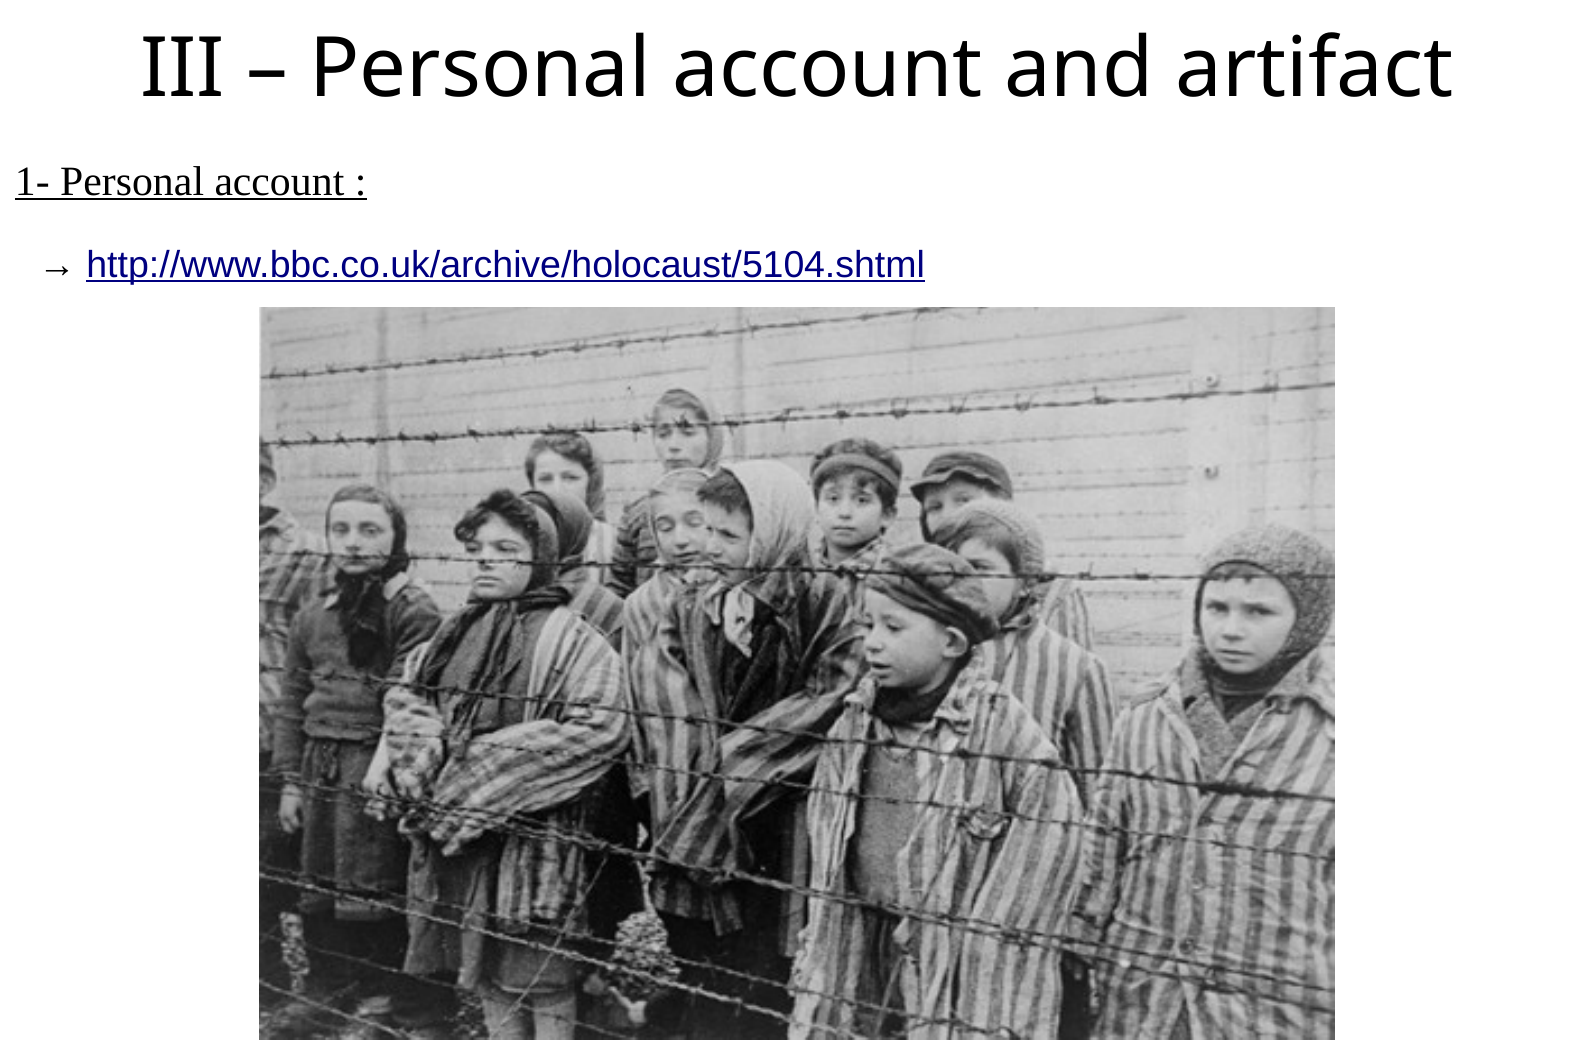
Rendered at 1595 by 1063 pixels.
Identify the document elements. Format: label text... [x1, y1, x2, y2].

text_box III – Personal account and artifact [0, 0, 1595, 169]
text_box → http://www.bbc.co.uk/archive/holocaust/5104.shtml [23, 236, 957, 294]
picture [259, 307, 1335, 1040]
text_box 1- Personal account : [0, 150, 438, 213]
